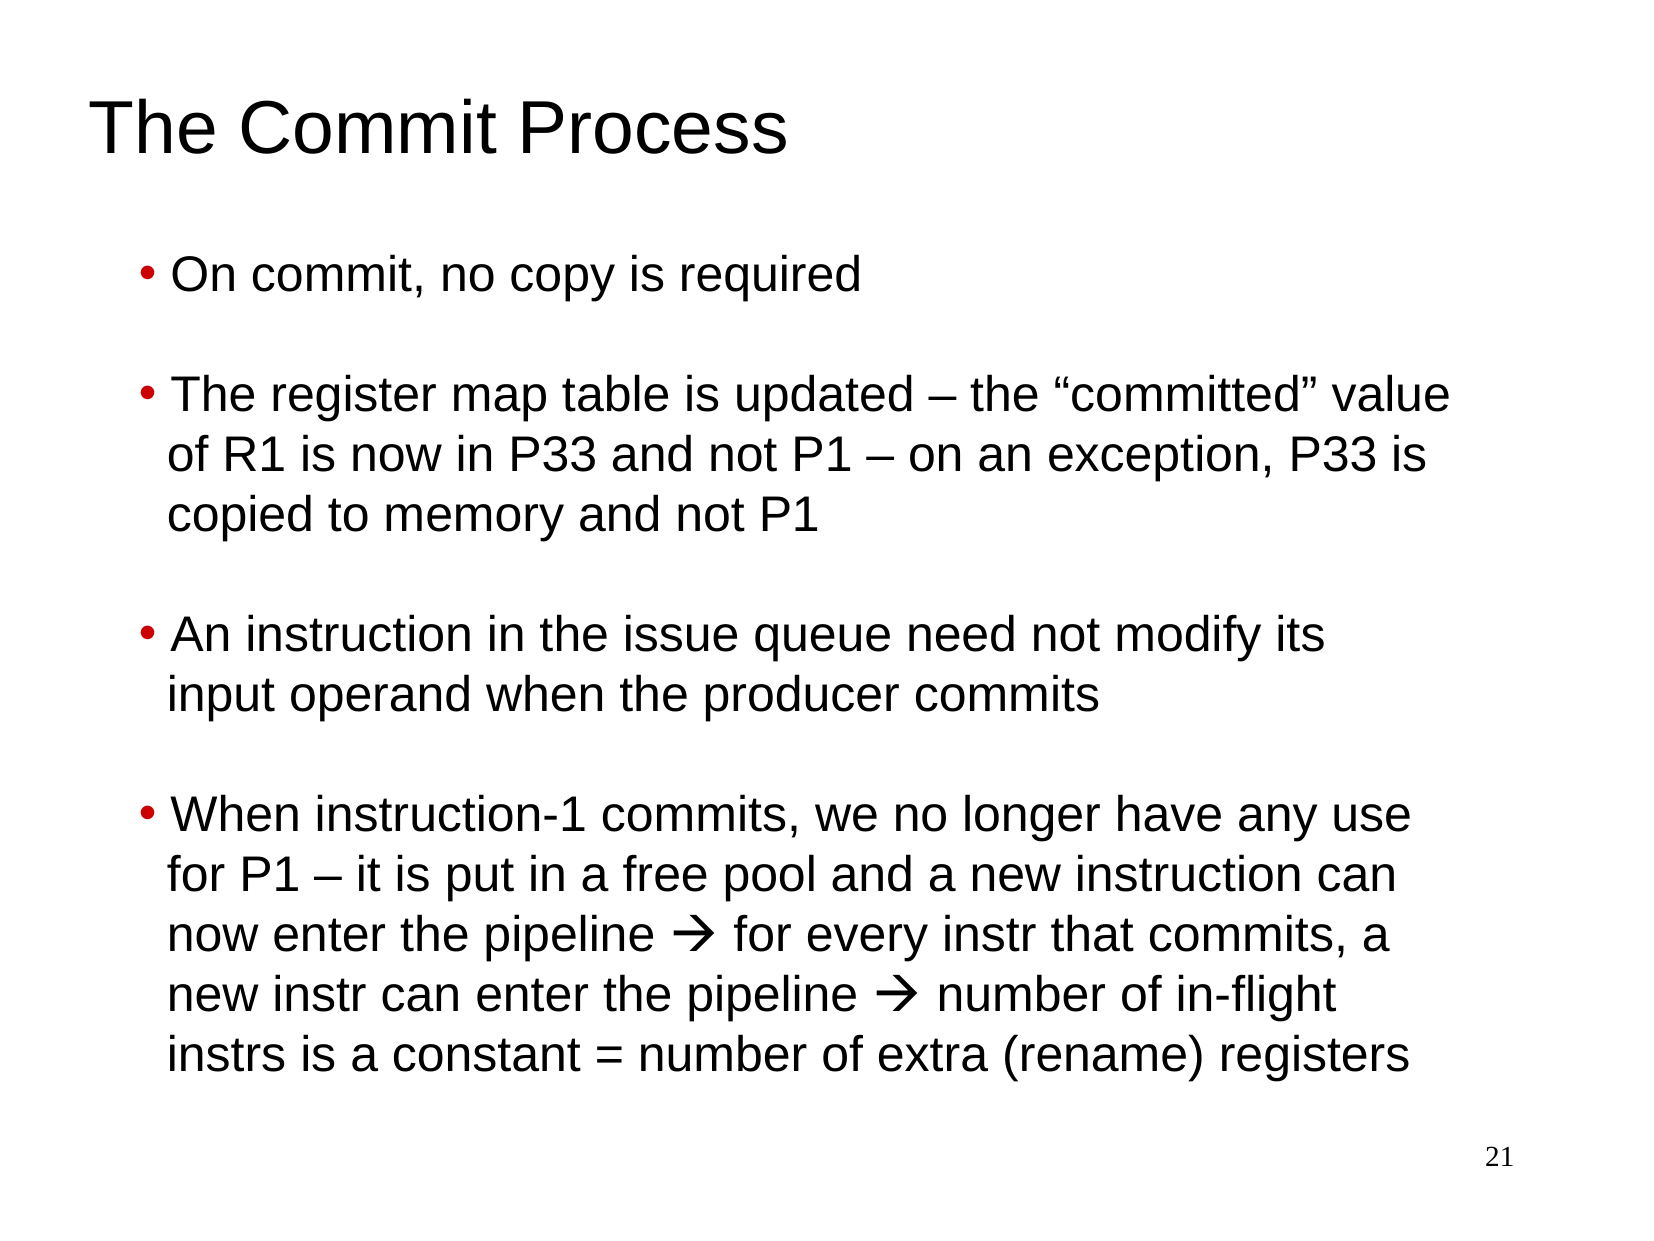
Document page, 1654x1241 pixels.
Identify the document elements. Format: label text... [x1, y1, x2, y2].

text_box On commit, no copy is required The register map table is updated – the “committed” value of R1 is now in P33 and not P1 – on an exception, P33 is copied to memory and not P1 An instruction in the issue queue need not modify its input operand when the producer commits When instruction-1 commits, we no longer have any use for P1 – it is put in a free pool and a new instruction can now enter the pipeline  for every instr that commits, a new instr can enter the pipeline  number of in-flight instrs is a constant = number of extra (rename) registers [124, 234, 1467, 1090]
text_box <number> [1185, 1129, 1530, 1213]
text_box The Commit Process [74, 71, 805, 177]
